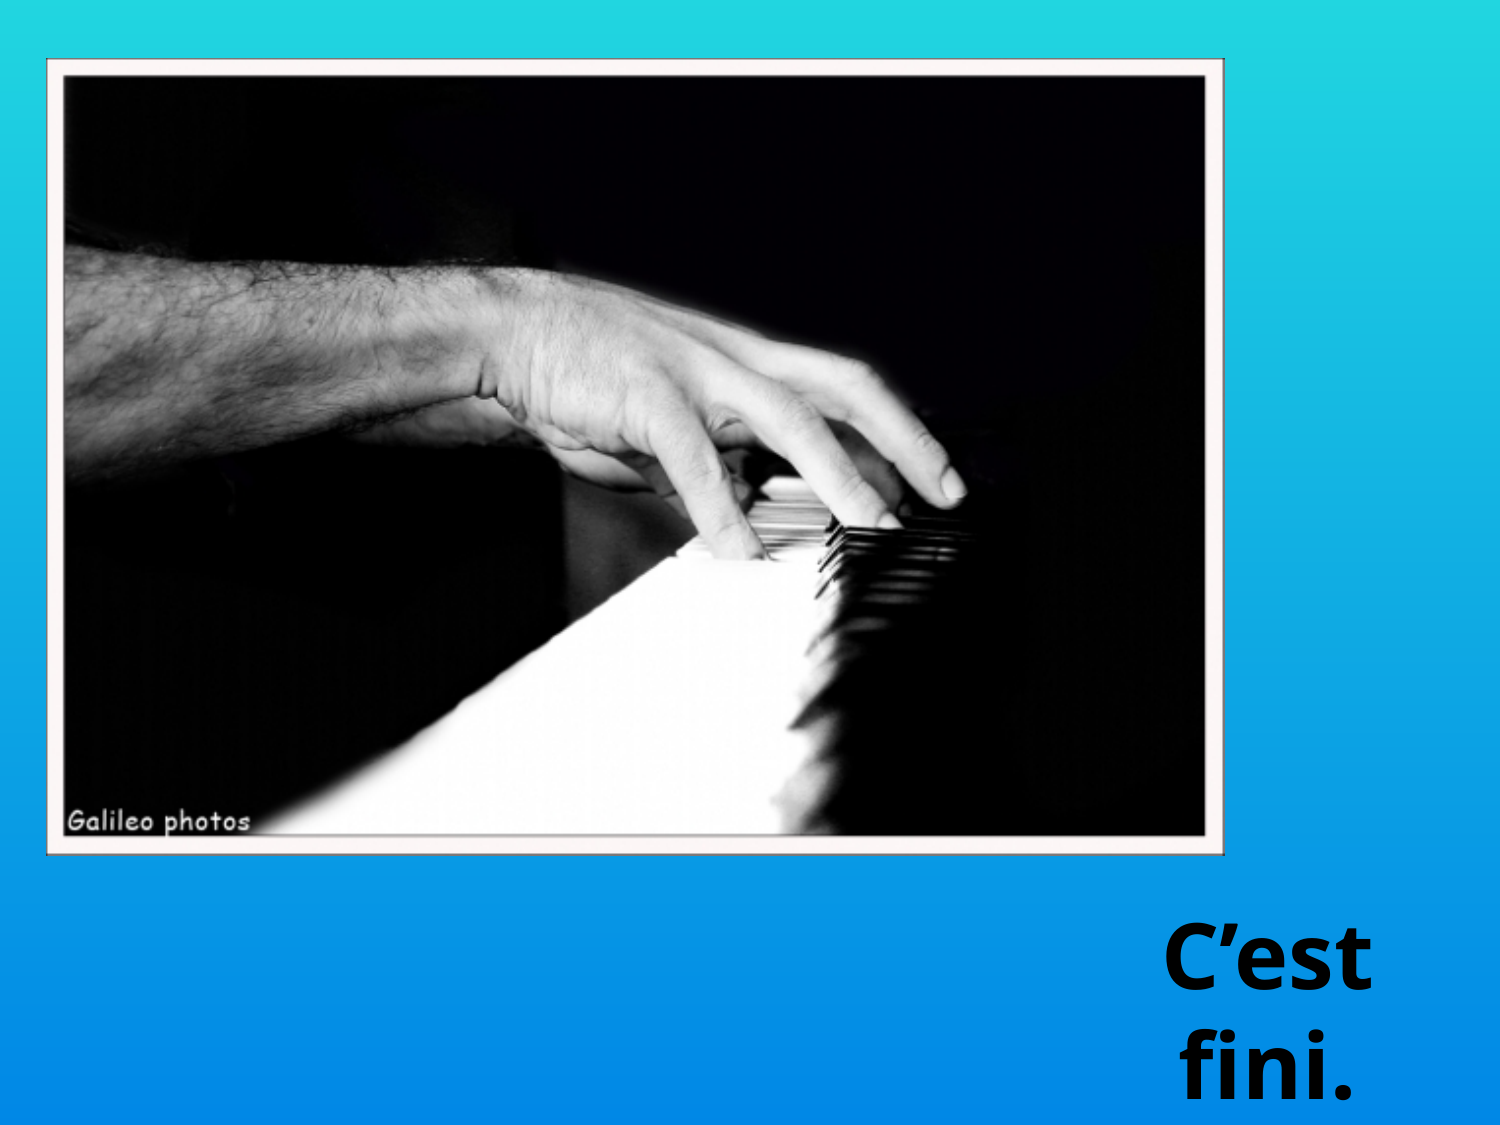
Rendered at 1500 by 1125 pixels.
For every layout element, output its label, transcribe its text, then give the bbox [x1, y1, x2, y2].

picture [0, 58, 1500, 855]
title C’est fini. [1066, 914, 1470, 1102]
